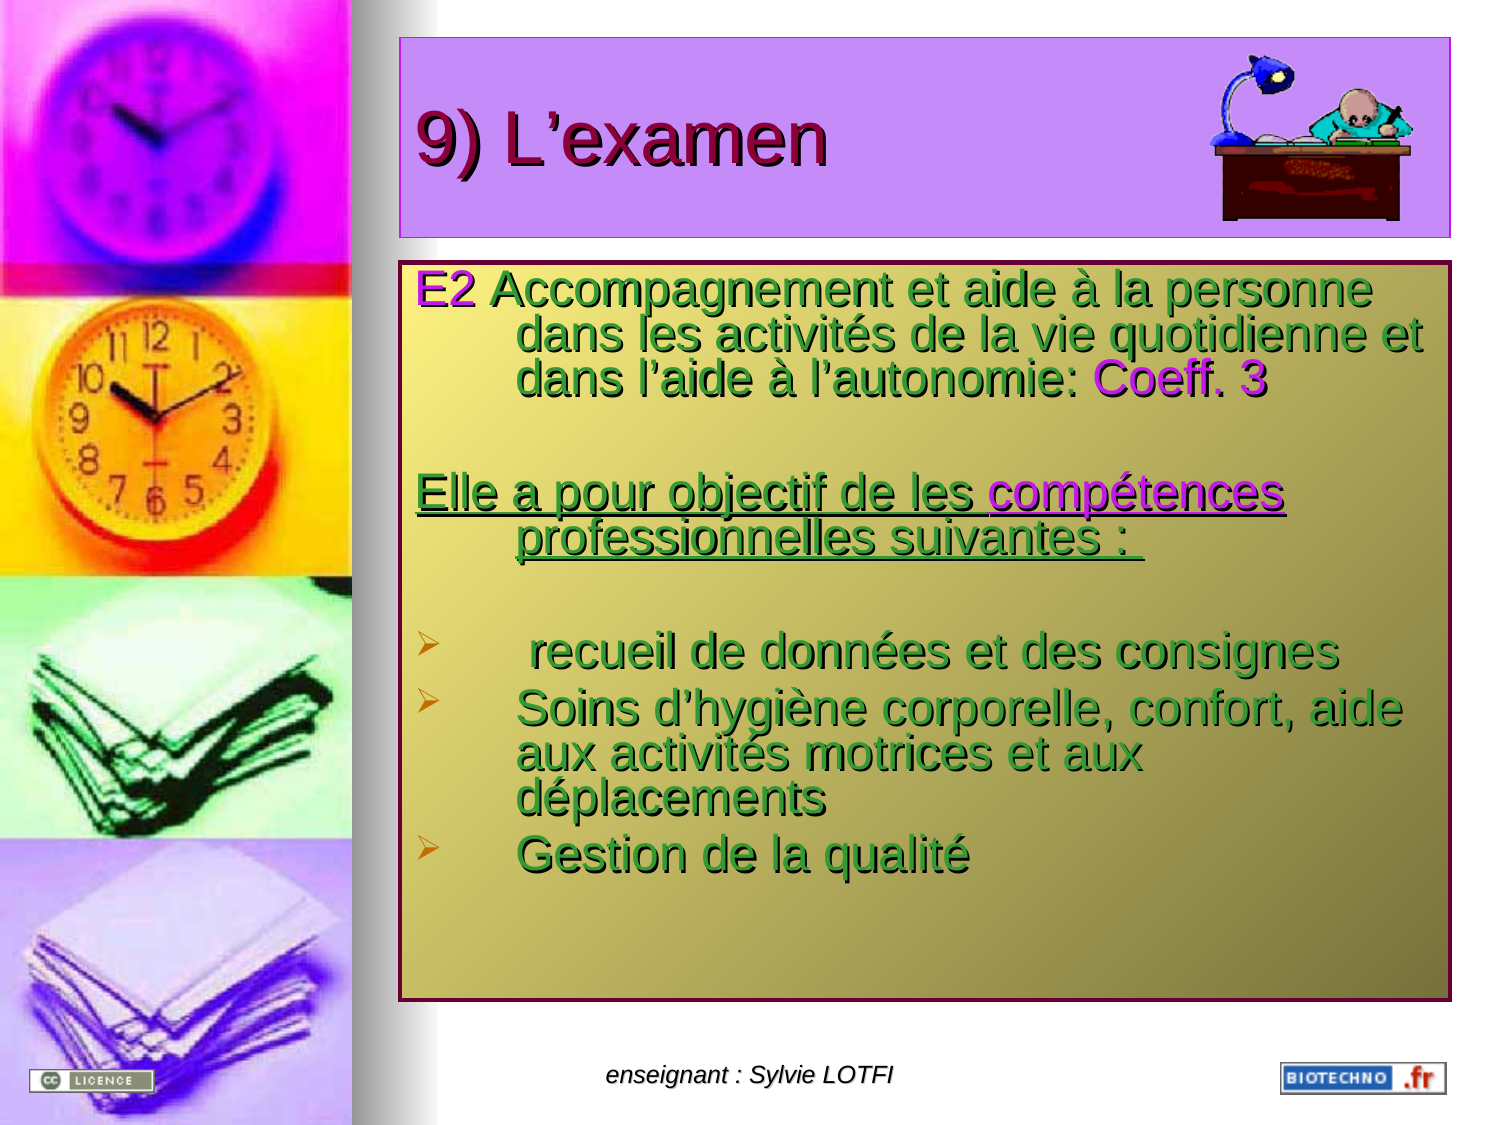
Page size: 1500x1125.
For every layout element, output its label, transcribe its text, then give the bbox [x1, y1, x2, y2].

title 9) L’examen [399, 37, 1450, 238]
list E2 Accompagnement et aide à la personne dans les activités de la vie quotidienne et dans l’aide à l’autonomie: Coeff. 3 Elle a pour objectif de les compétences professionnelles suivantes : recueil de données et des consignes Soins d’hygiène corporelle, confort, aide aux activités motrices et aux déplacements Gestion de la qualité [399, 262, 1450, 1001]
picture [1210, 54, 1413, 221]
picture [0, 0, 352, 1125]
picture [1280, 1062, 1447, 1095]
